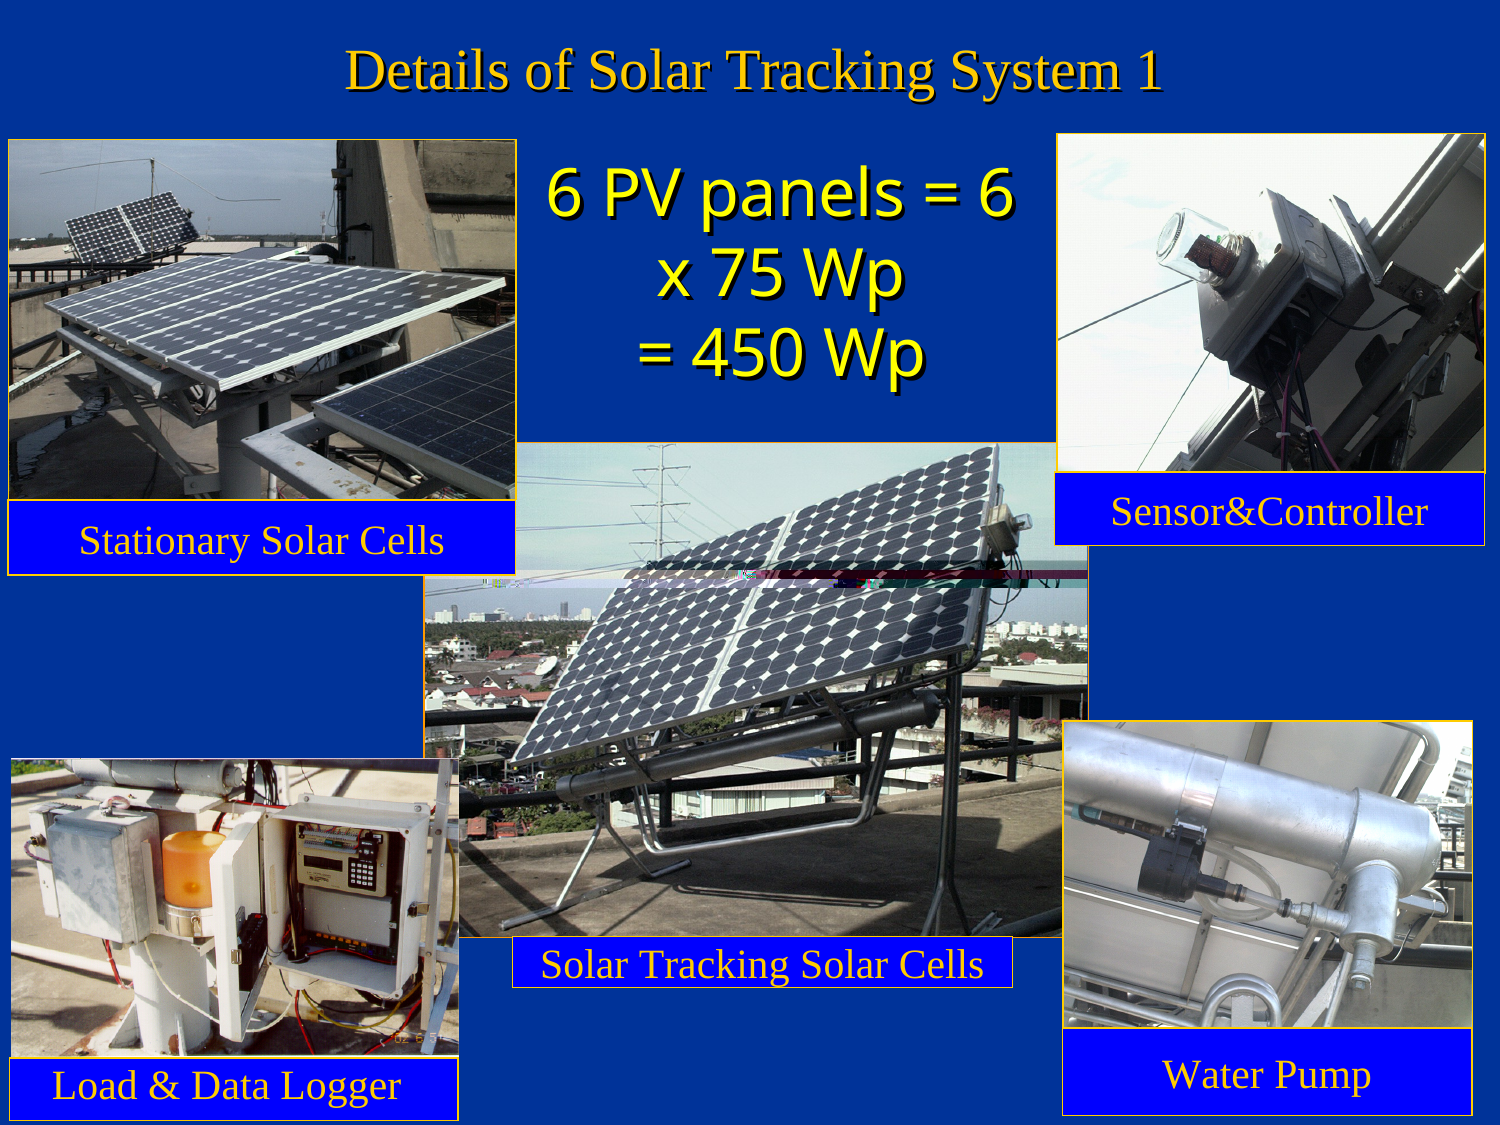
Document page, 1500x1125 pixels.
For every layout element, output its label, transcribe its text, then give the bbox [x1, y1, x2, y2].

text_box Load & Data Logger [37, 1050, 417, 1116]
text_box Stationary Solar Cells [8, 500, 516, 576]
picture [1063, 721, 1472, 1028]
picture [9, 140, 516, 499]
picture [1057, 134, 1485, 471]
text_box 6 PV panels = 6 x 75 Wp = 450 Wp [525, 142, 1038, 398]
text_box Solar Tracking Solar Cells [512, 936, 1013, 988]
text_box Details of Solar Tracking System 1 [329, 23, 1181, 110]
text_box Water Pump [1062, 1028, 1472, 1116]
text_box [9, 1057, 458, 1121]
picture [11, 443, 1088, 1058]
text_box Sensor&Controller [1054, 471, 1485, 546]
